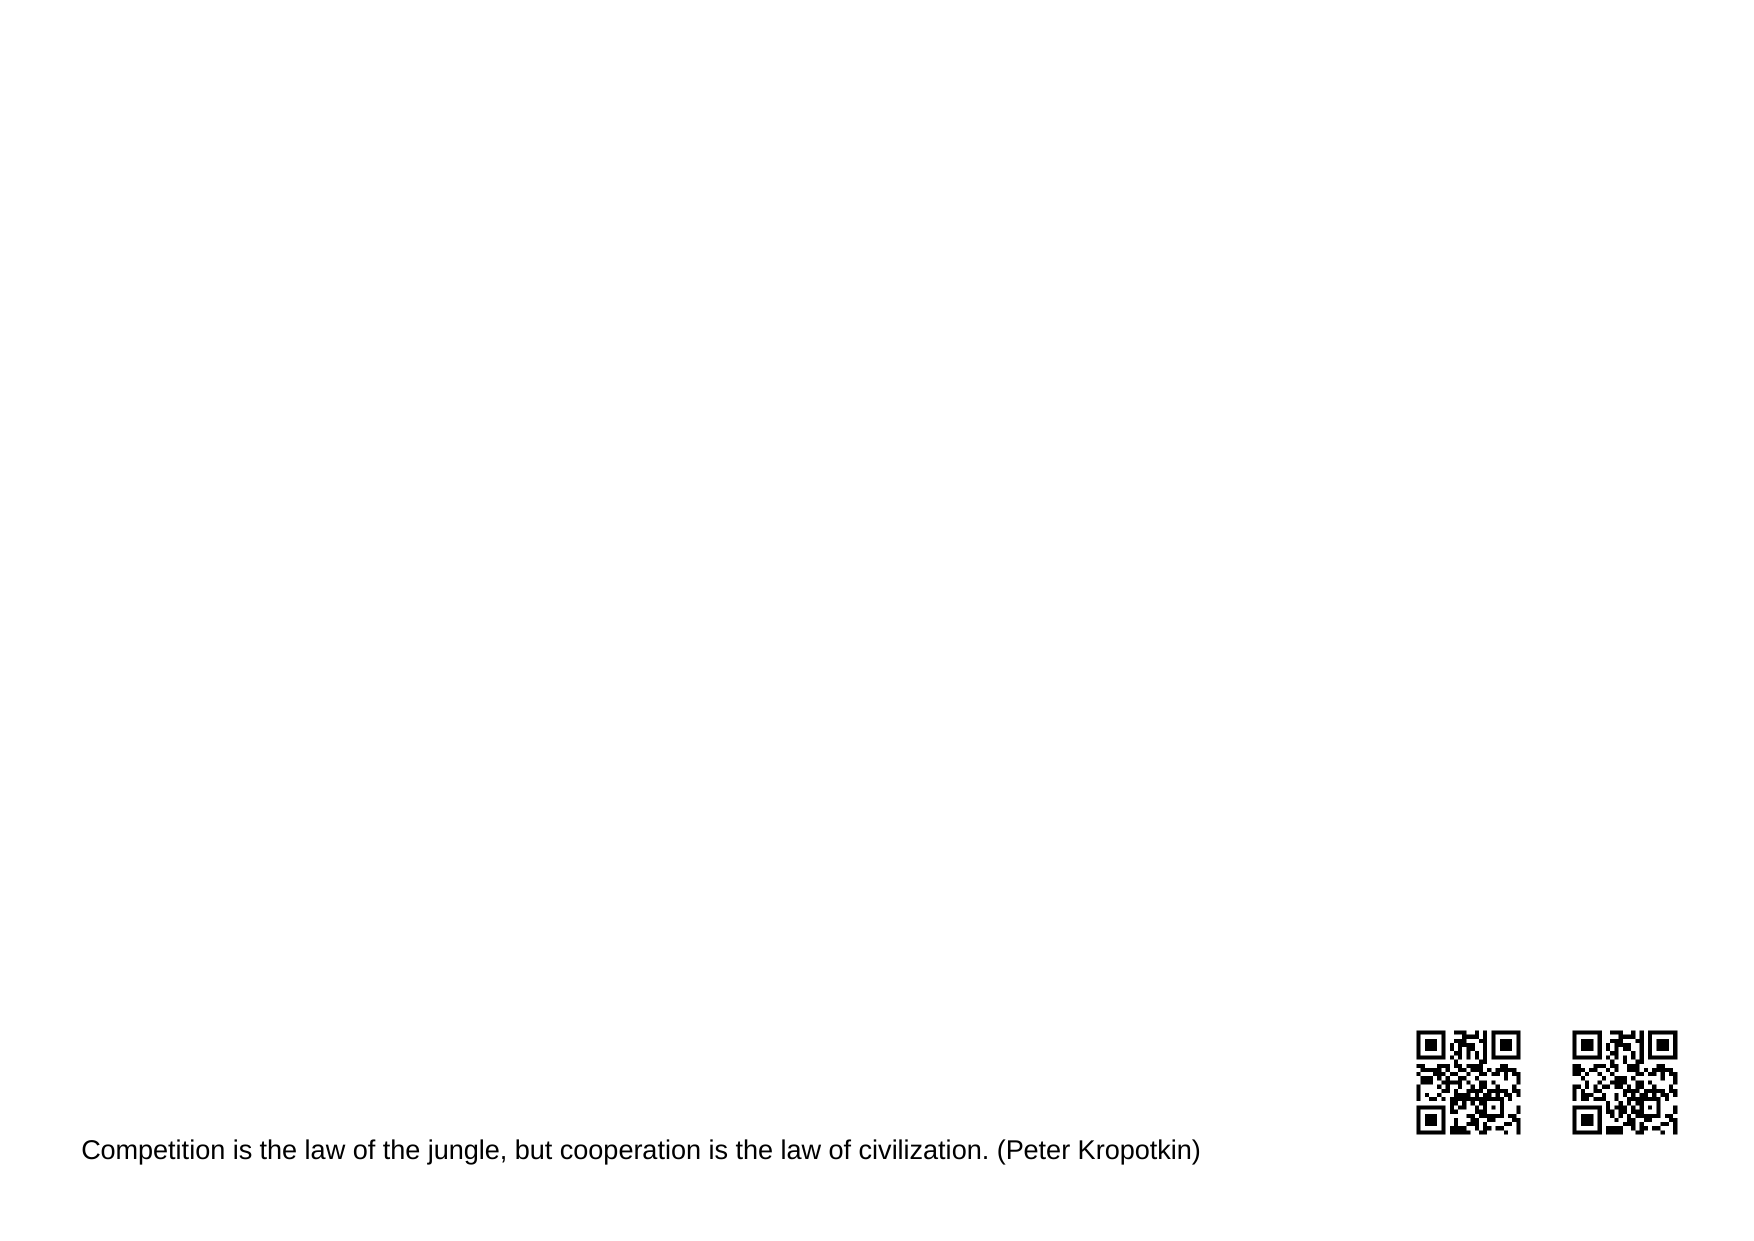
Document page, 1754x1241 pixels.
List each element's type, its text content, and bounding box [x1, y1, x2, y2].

title Competition is the law of the jungle, but cooperation is the law of civilization. (Peter Kropotkin) [81, 992, 1278, 1166]
picture [1565, 1023, 1685, 1142]
picture [1409, 1023, 1528, 1142]
